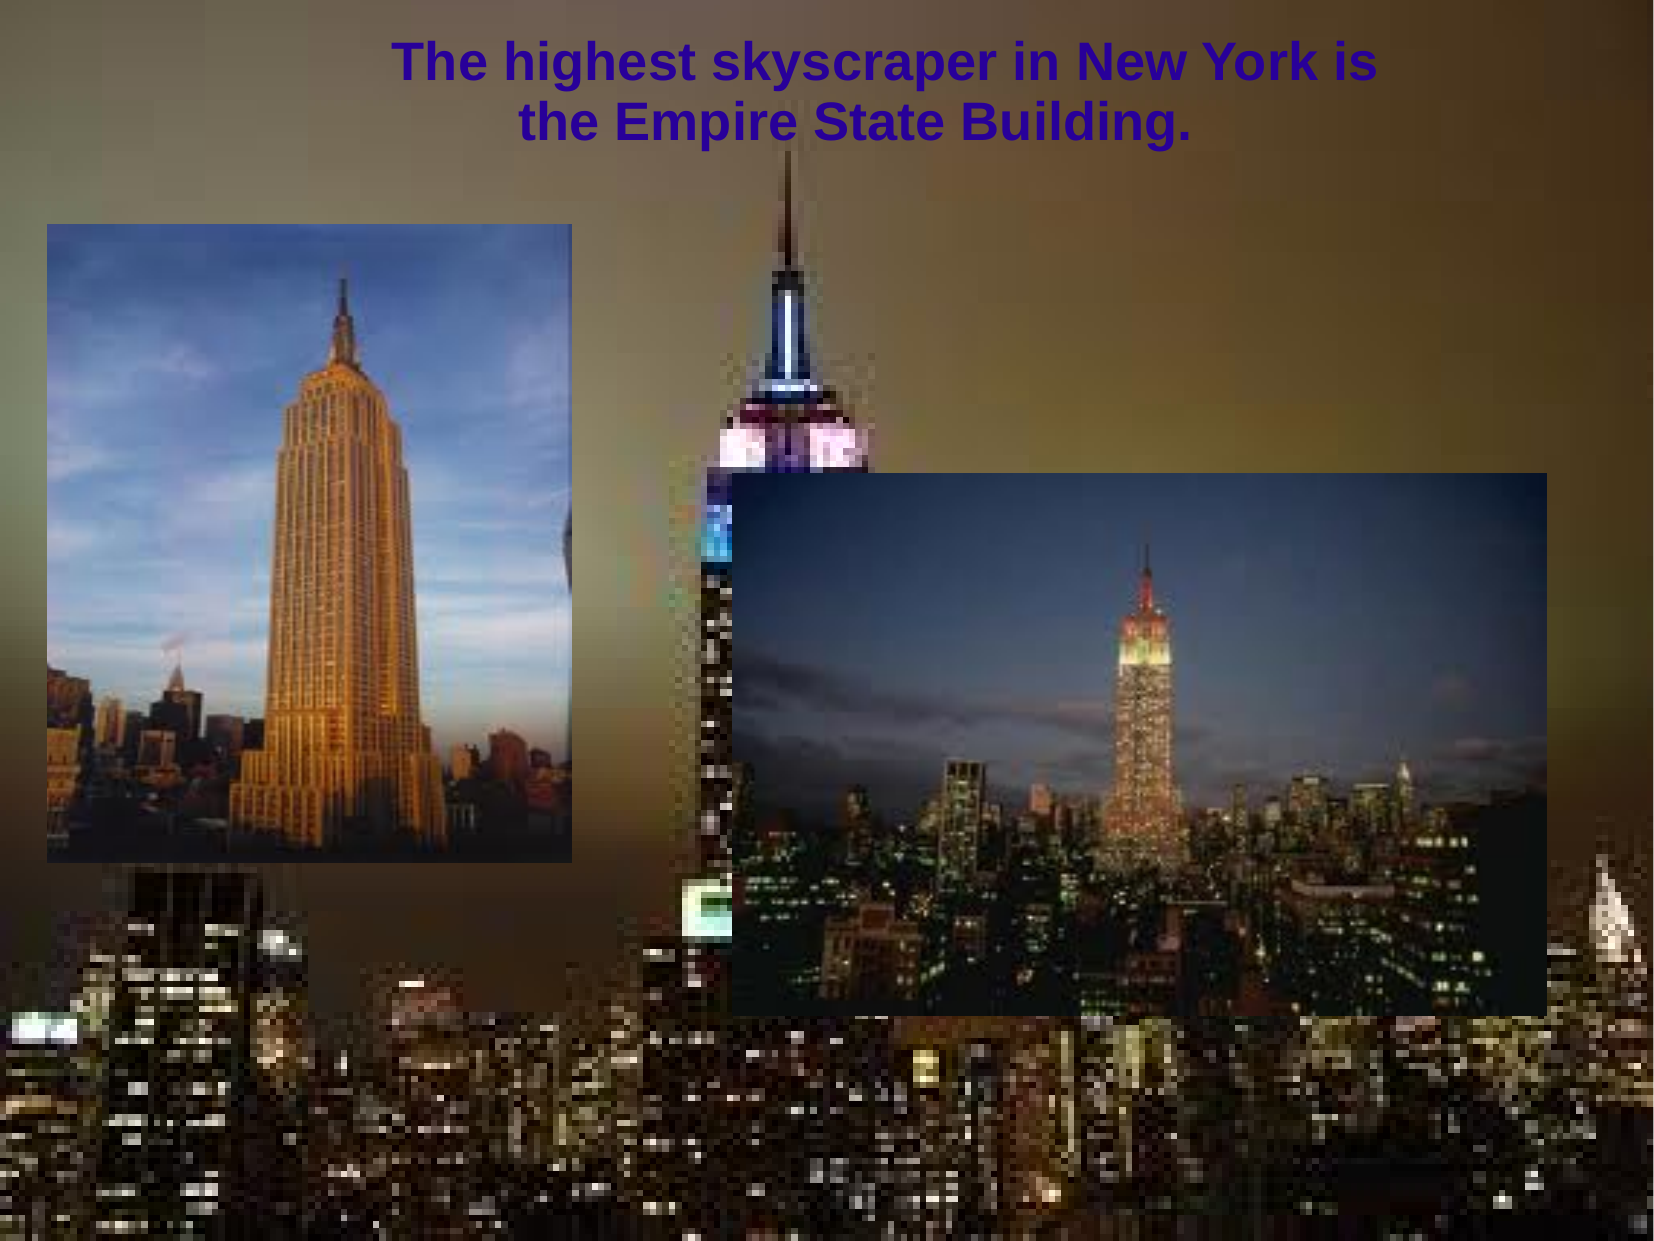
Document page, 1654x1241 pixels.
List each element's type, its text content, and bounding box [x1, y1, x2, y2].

text_box The highest skyscraper in New York is the Empire State Building. [330, 23, 1441, 189]
picture [0, 0, 1654, 1241]
